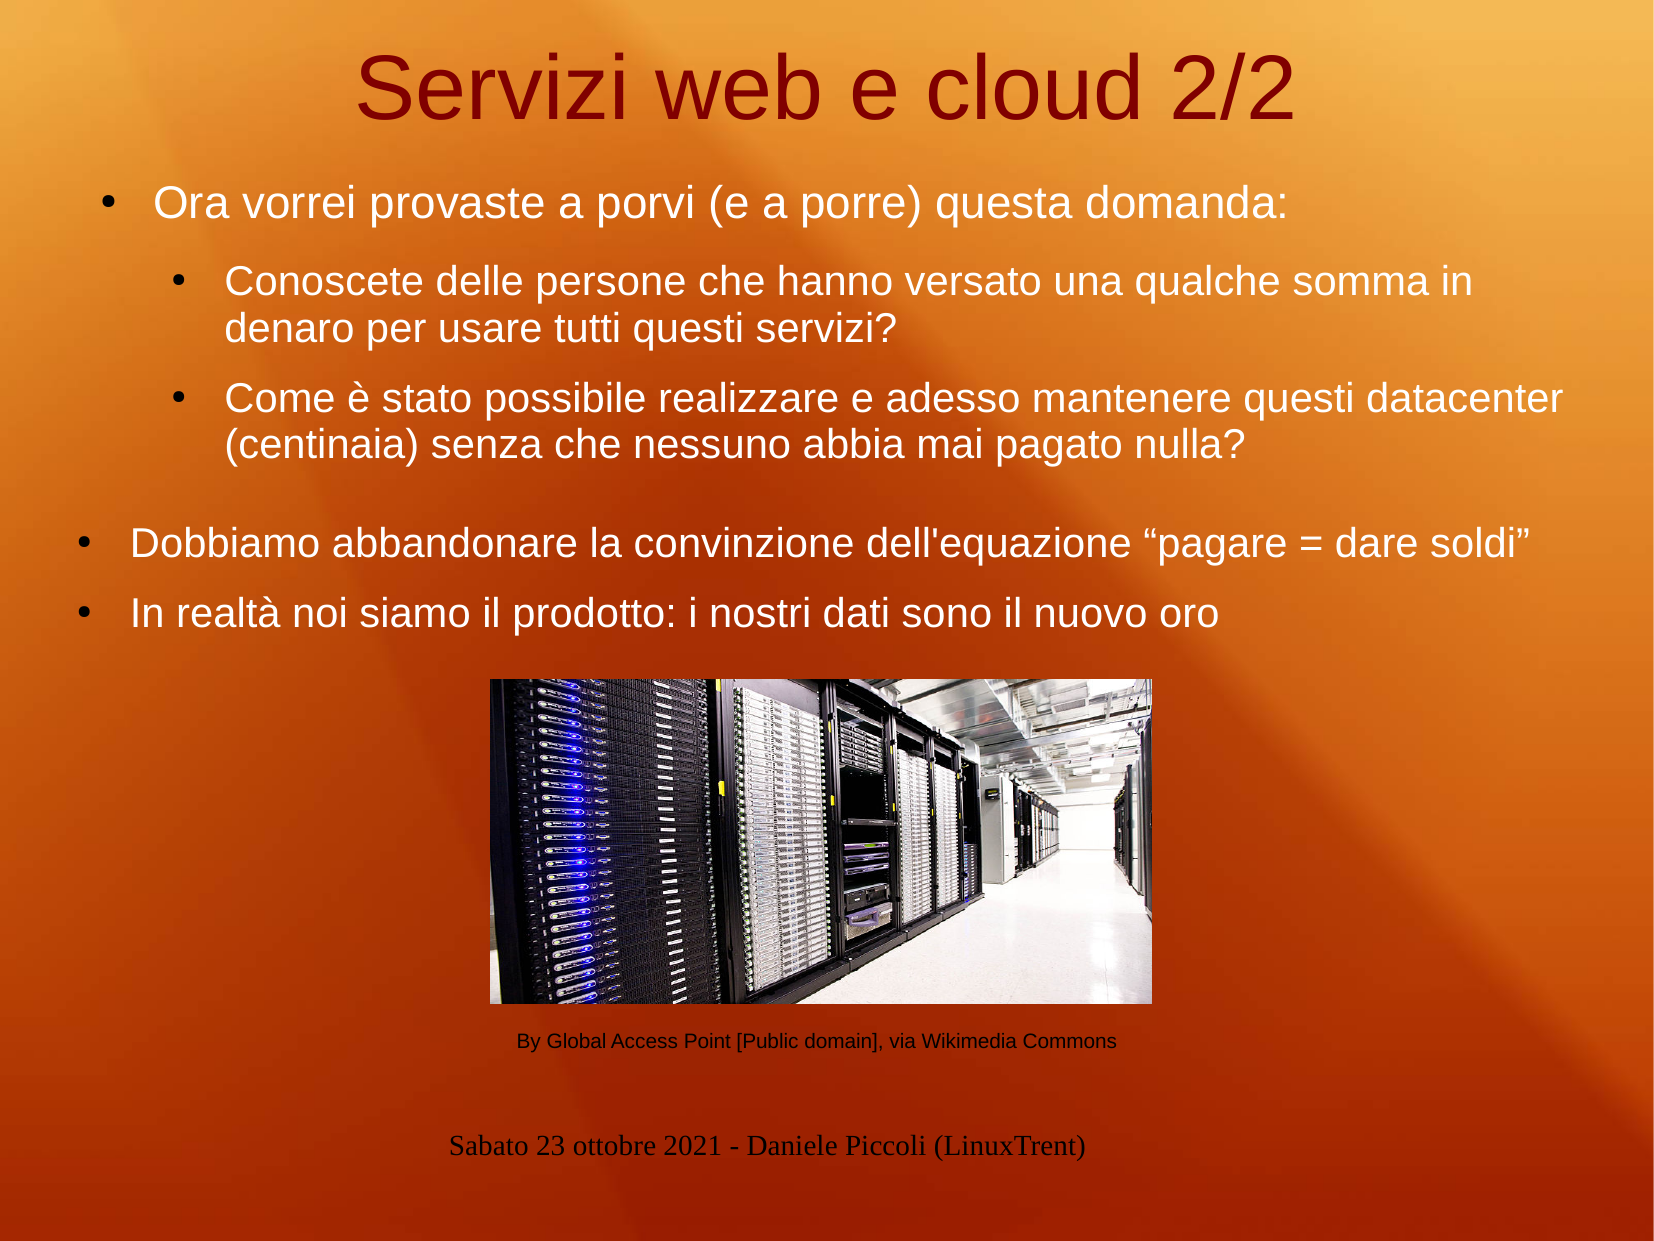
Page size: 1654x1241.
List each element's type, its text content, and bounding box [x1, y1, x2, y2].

text_box Dobbiamo abbandonare la convinzione dell'equazione “pagare = dare soldi” In realtà noi siamo il prodotto: i nostri dati sono il nuovo oro [59, 519, 1595, 637]
text_box By Global Access Point [Public domain], via Wikimedia Commons [501, 1022, 1152, 1061]
list Ora vorrei provaste a porvi (e a porre) questa domanda: Conoscete delle persone che hanno versato una qualche somma in denaro per usare tutti questi servizi? Come è stato possibile realizzare e adesso mantenere questi datacenter (centinaia) senza che nessuno abbia mai pagato nulla? [82, 177, 1571, 487]
title Servizi web e cloud 2/2 [82, 35, 1571, 140]
picture [0, 0, 1654, 1241]
